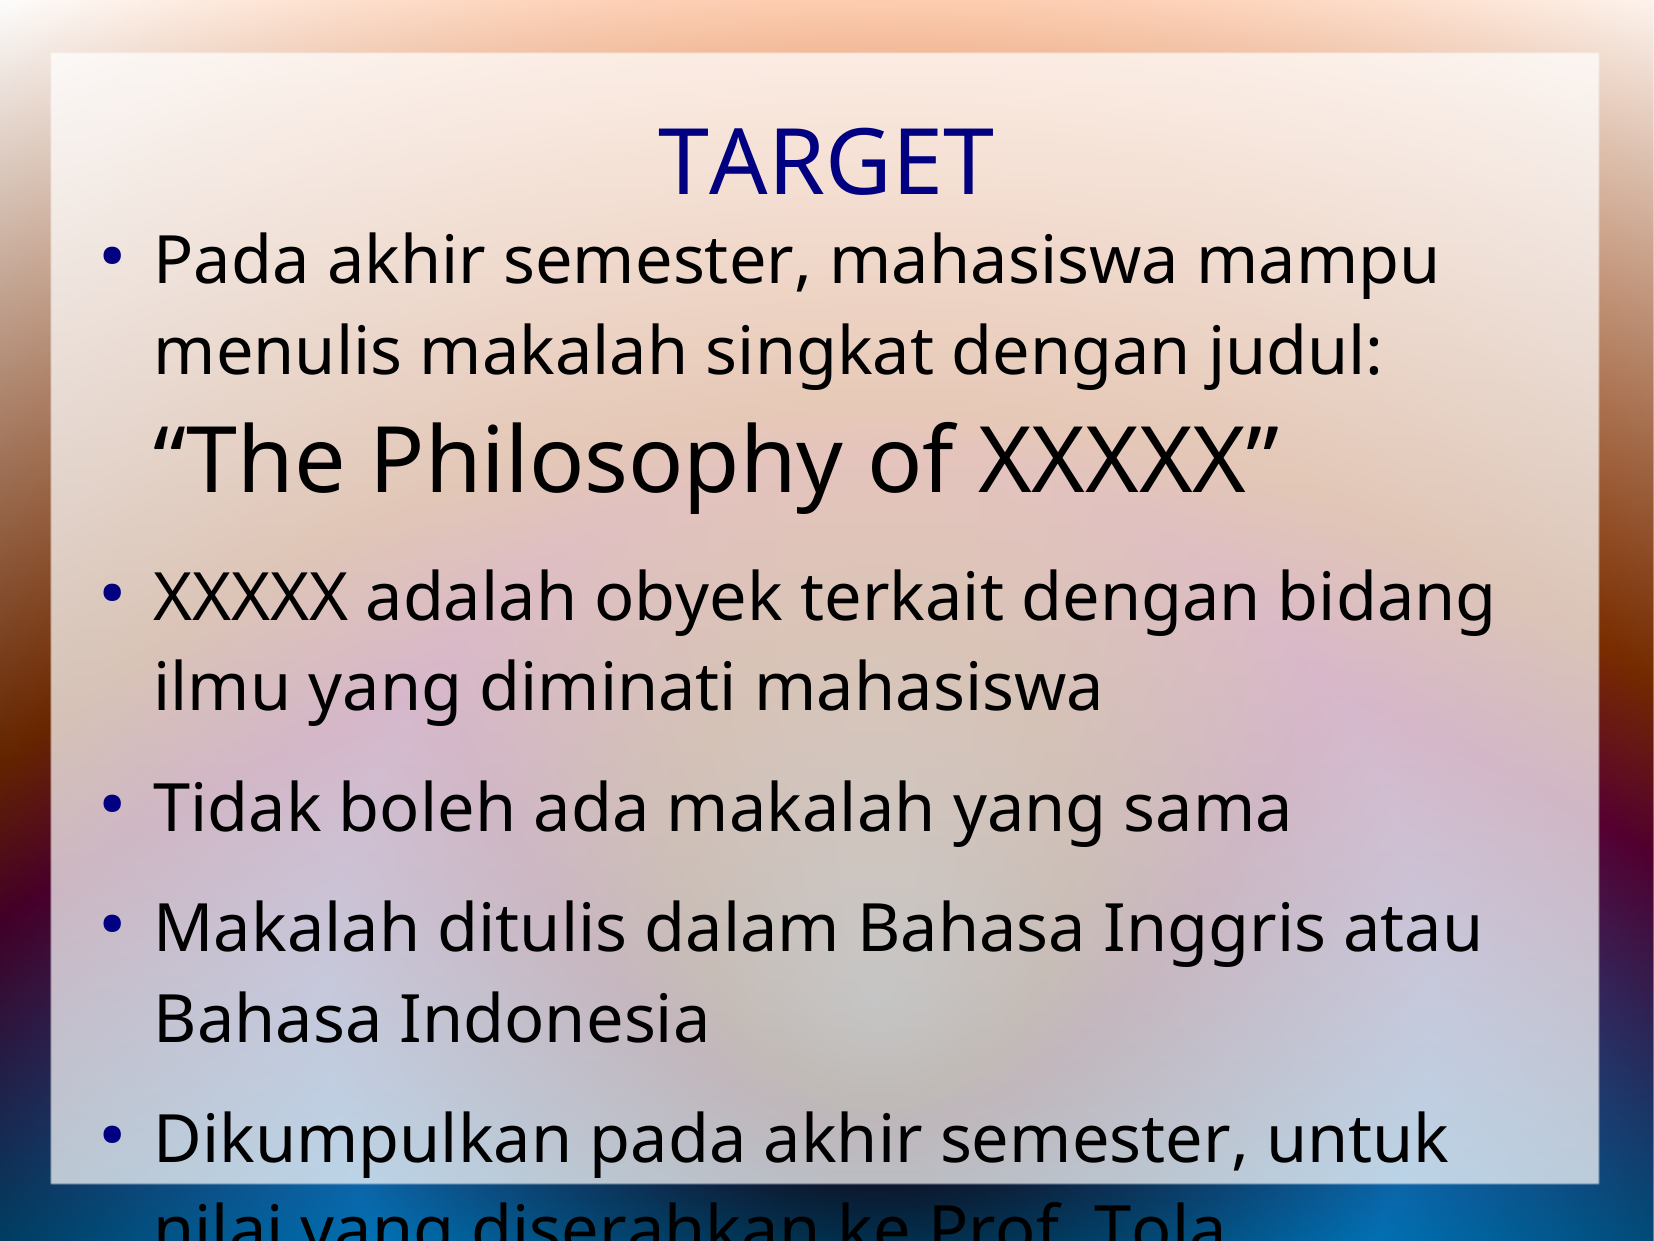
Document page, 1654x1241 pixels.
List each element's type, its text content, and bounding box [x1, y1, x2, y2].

list Pada akhir semester, mahasiswa mampu menulis makalah singkat dengan judul: “The Philosophy of XXXXX” XXXXX adalah obyek terkait dengan bidang ilmu yang diminati mahasiswa Tidak boleh ada makalah yang sama Makalah ditulis dalam Bahasa Inggris atau Bahasa Indonesia Dikumpulkan pada akhir semester, untuk nilai yang diserahkan ke Prof. Tola. [82, 212, 1571, 1241]
title TARGET [82, 55, 1571, 212]
picture [0, 0, 1654, 1241]
